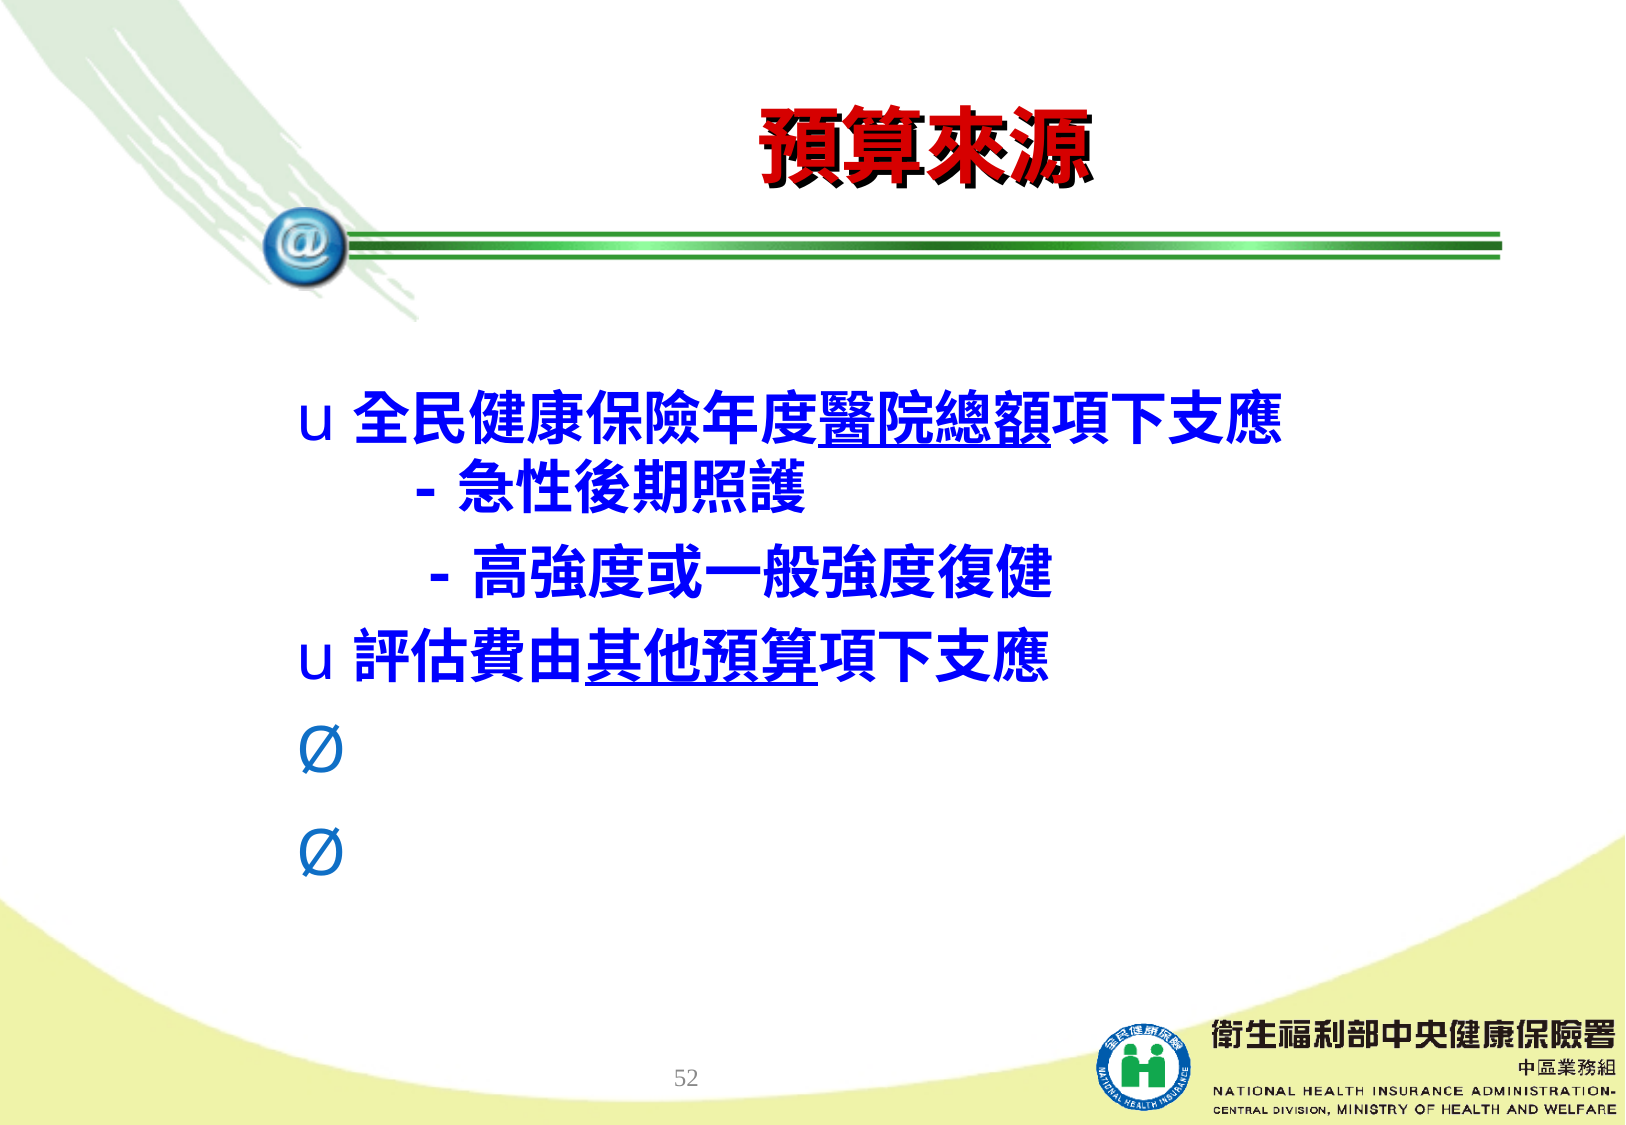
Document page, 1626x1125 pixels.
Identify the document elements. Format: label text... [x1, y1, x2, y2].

text_box [658, 1046, 1039, 1107]
list 全民健康保險年度醫院總額項下支應 -急性後期照護 -高強度或一般強度復健 評估費由其他預算項下支應 [280, 373, 1451, 894]
title 預算來源 [304, 78, 1544, 209]
